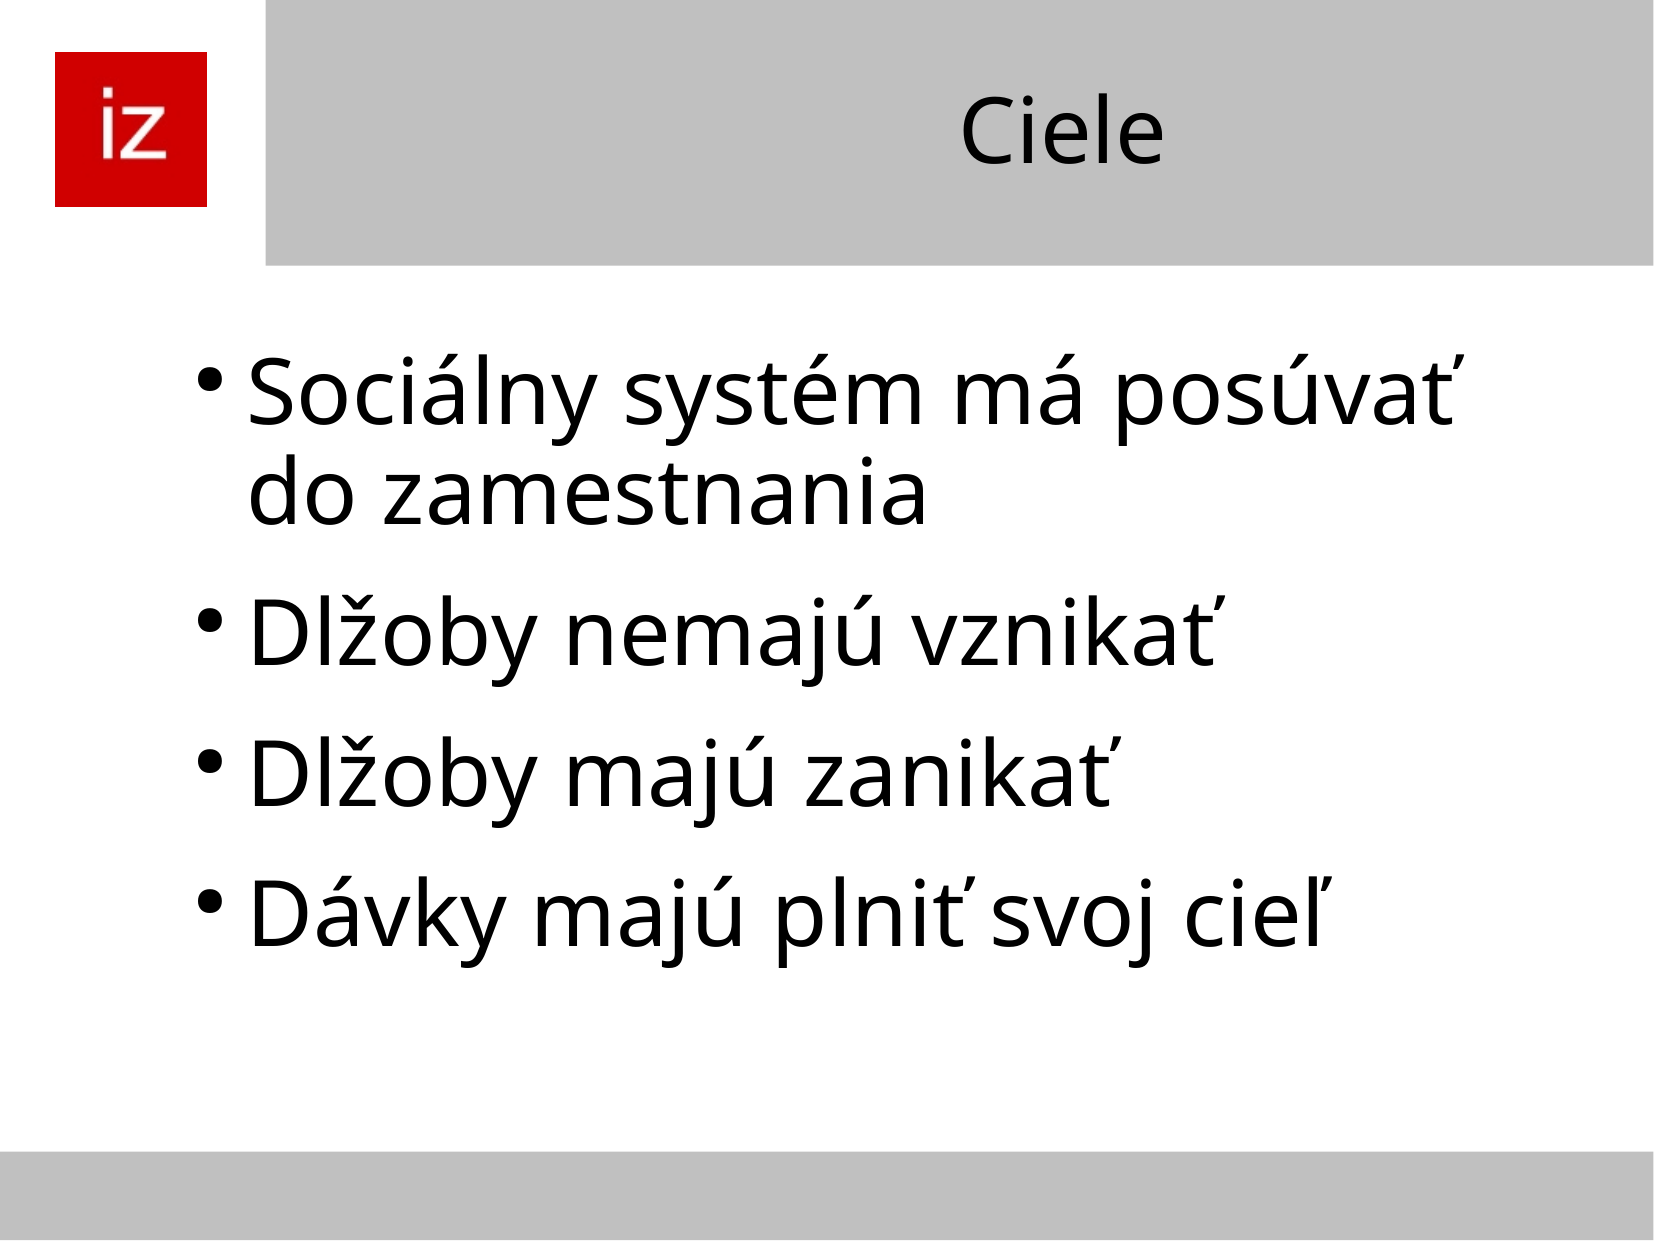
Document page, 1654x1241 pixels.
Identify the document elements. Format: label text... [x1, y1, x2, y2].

list Sociálny systém má posúvať do zamestnania Dlžoby nemajú vznikať Dlžoby majú zanikať Dávky majú plniť svoj cieľ [121, 344, 1533, 1126]
title Ciele [561, 29, 1565, 237]
picture [55, 52, 207, 207]
